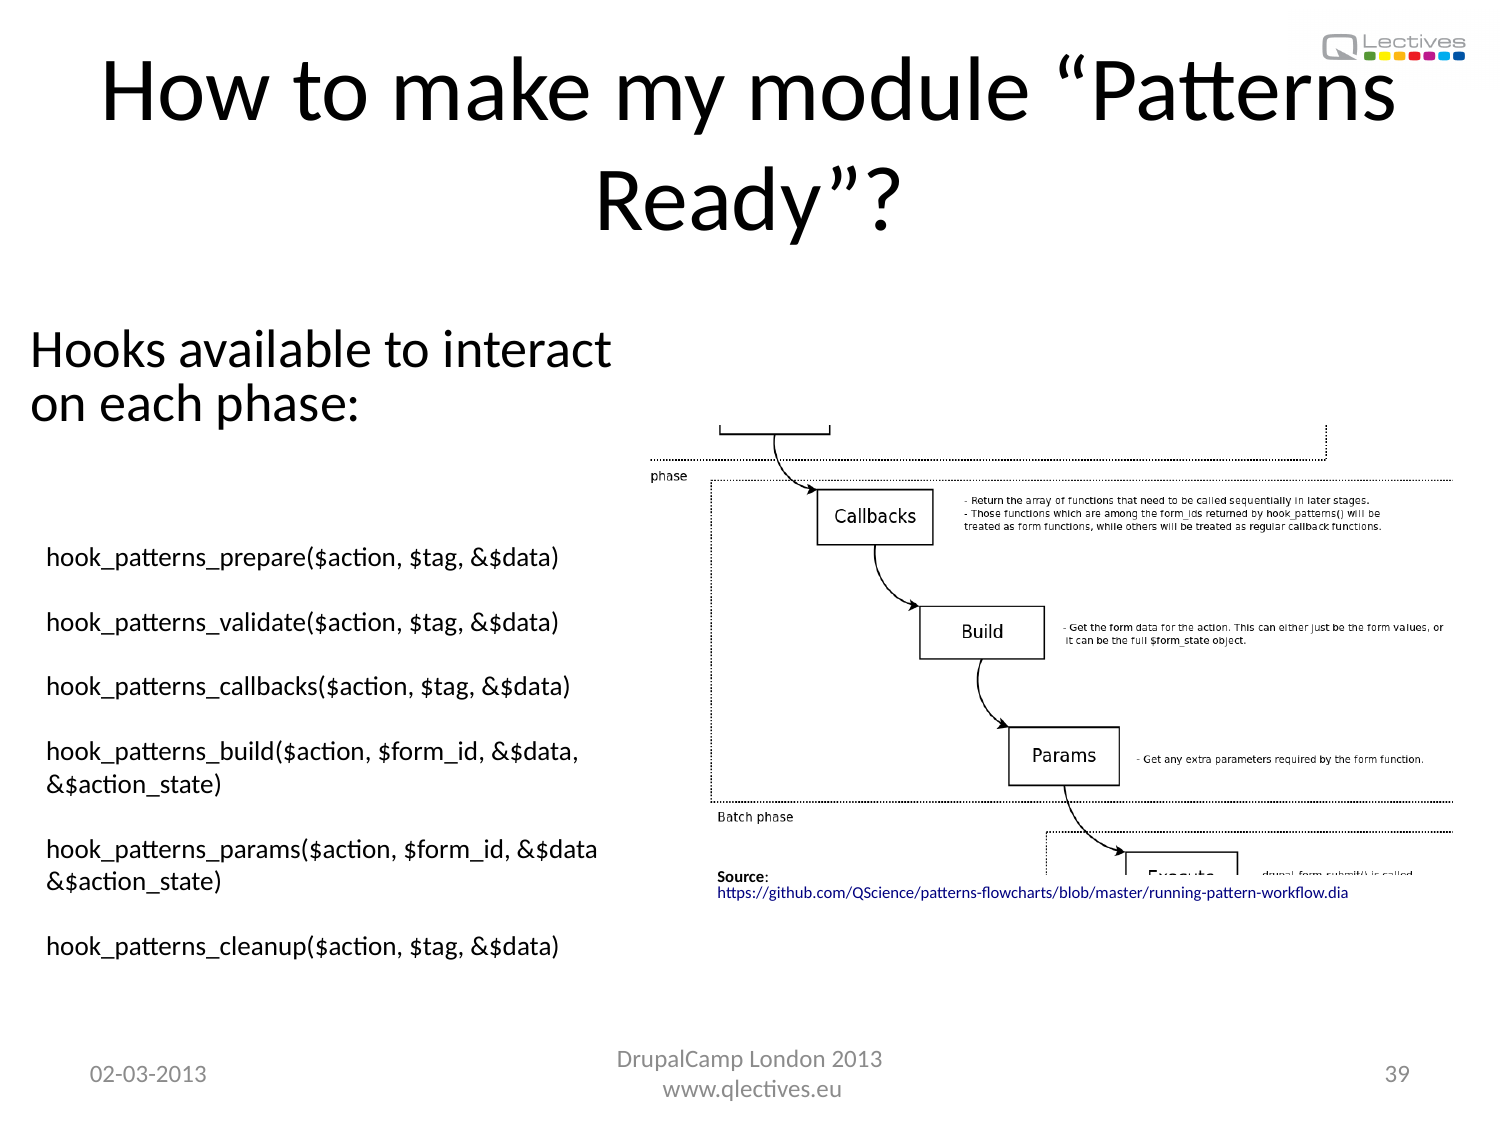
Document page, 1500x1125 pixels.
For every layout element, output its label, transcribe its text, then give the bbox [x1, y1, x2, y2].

text_box <number> [1074, 1042, 1425, 1103]
picture [649, 425, 1453, 875]
text_box Hooks available to interact on each phase: [15, 318, 792, 460]
picture [1288, 9, 1500, 90]
text_box hook_patterns_prepare($action, $tag, &$data) hook_patterns_validate($action, $tag, &$data) hook_patterns_callbacks($action, $tag, &$data) hook_patterns_build($action, $form_id, &$data, &$action_state) hook_patterns_params($action, $form_id, &$data &$action_state) hook_patterns_cleanup($action, $tag, &$data) [31, 531, 709, 839]
text_box DrupalCamp London 2013 www.qlectives.eu [512, 1042, 988, 1103]
text_box Source: https://github.com/QScience/patterns-flowcharts/blob/master/running-pattern-workflow.dia [702, 862, 1500, 917]
text_box How to make my module “Patterns Ready”? [75, 45, 1425, 233]
text_box 02-03-2013 [74, 1042, 425, 1103]
